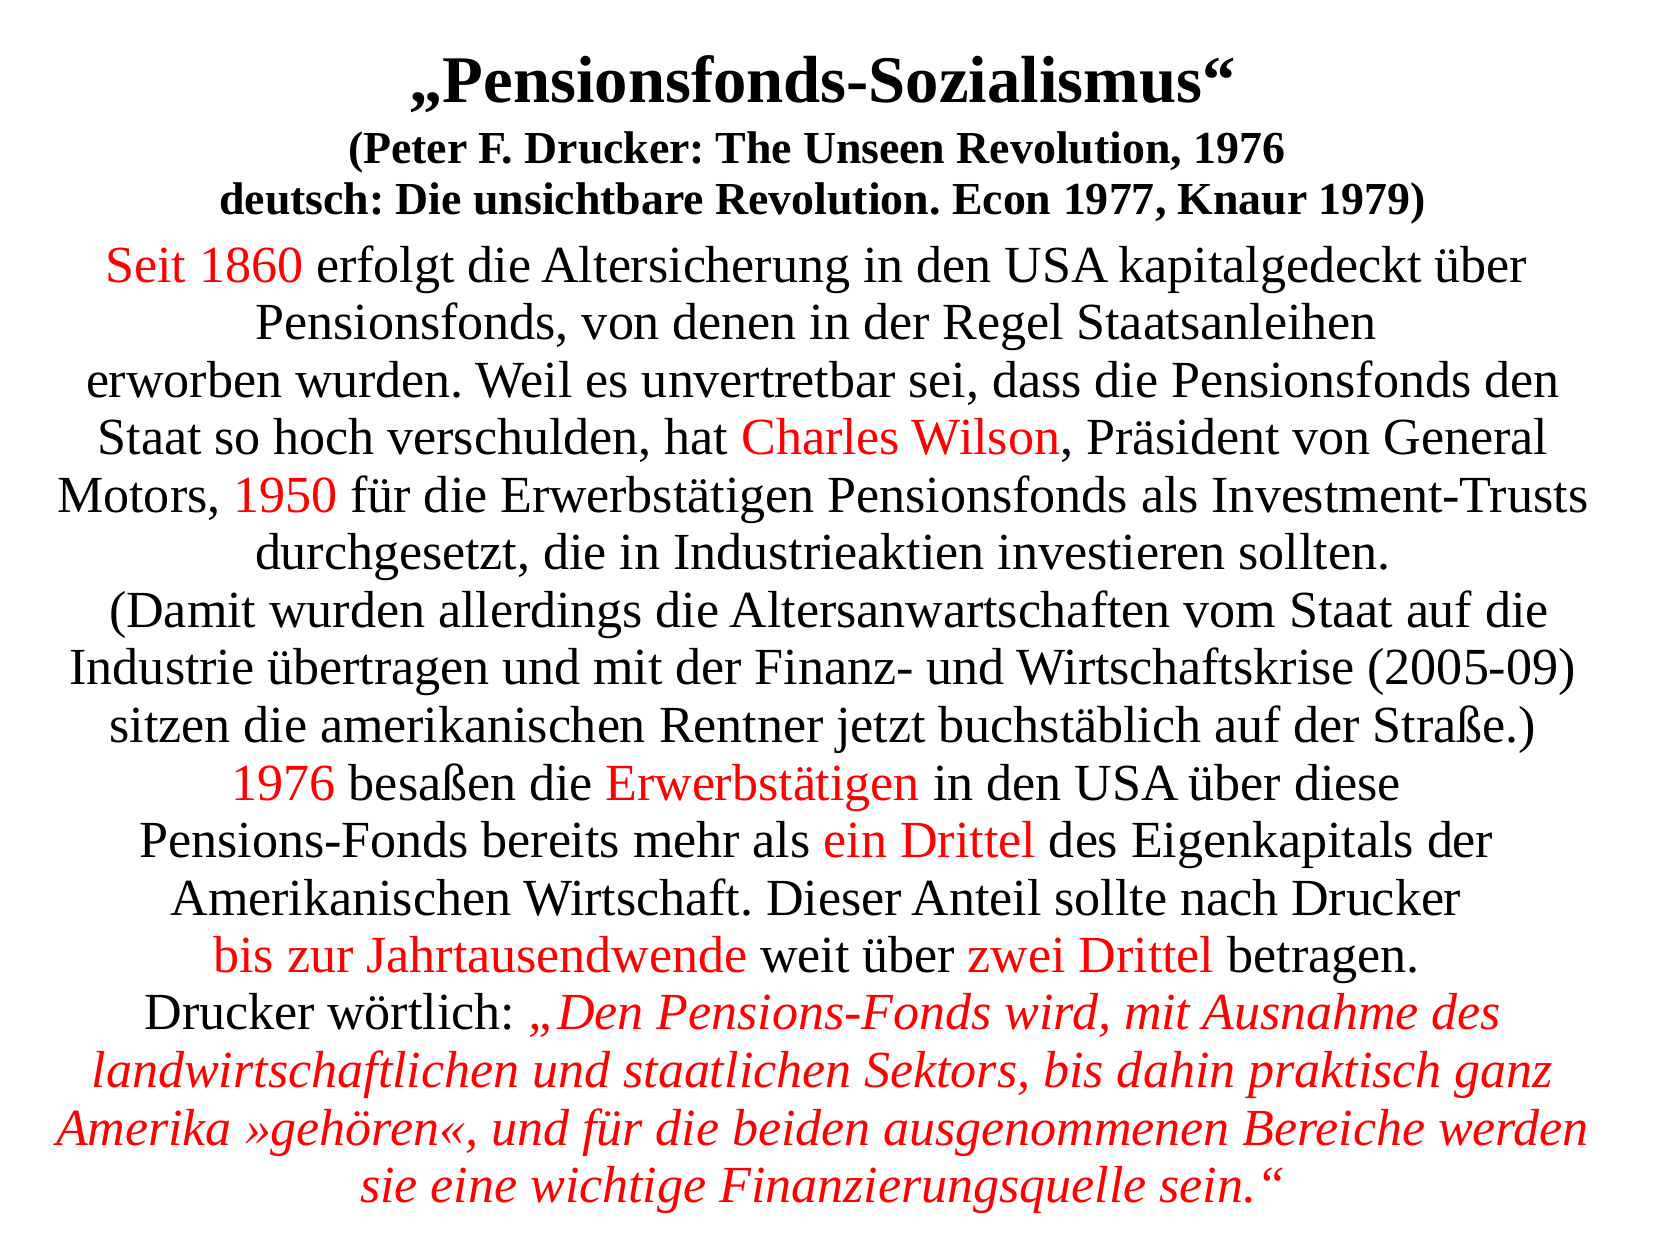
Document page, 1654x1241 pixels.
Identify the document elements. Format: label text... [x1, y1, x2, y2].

text_box „Pensionsfonds-Sozialismus“ (Peter F. Drucker: The Unseen Revolution, 1976 deutsch: Die unsichtbare Revolution. Econ 1977, Knaur 1979) Seit 1860 erfolgt die Altersicherung in den USA kapitalgedeckt über Pensionsfonds, von denen in der Regel Staatsanleihen erworben wurden. Weil es unvertretbar sei, dass die Pensionsfonds den Staat so hoch verschulden, hat Charles Wilson, Präsident von General Motors, 1950 für die Erwerbstätigen Pensionsfonds als Investment-Trusts durchgesetzt, die in Industrieaktien investieren sollten. (Damit wurden allerdings die Altersanwartschaften vom Staat auf die Industrie übertragen und mit der Finanz- und Wirtschaftskrise (2005-09) sitzen die amerikanischen Rentner jetzt buchstäblich auf der Straße.) 1976 besaßen die Erwerbstätigen in den USA über diese Pensions-Fonds bereits mehr als ein Drittel des Eigenkapitals der Amerikanischen Wirtschaft. Dieser Anteil sollte nach Drucker bis zur Jahrtausendwende weit über zwei Drittel betragen. Drucker wörtlich: „Den Pensions-Fonds wird, mit Ausnahme des landwirtschaftlichen und staatlichen Sektors, bis dahin praktisch ganz Amerika »gehören«, und für die beiden ausgenommenen Bereiche werden sie eine wichtige Finanzierungsquelle sein.“ [41, 35, 1622, 1222]
